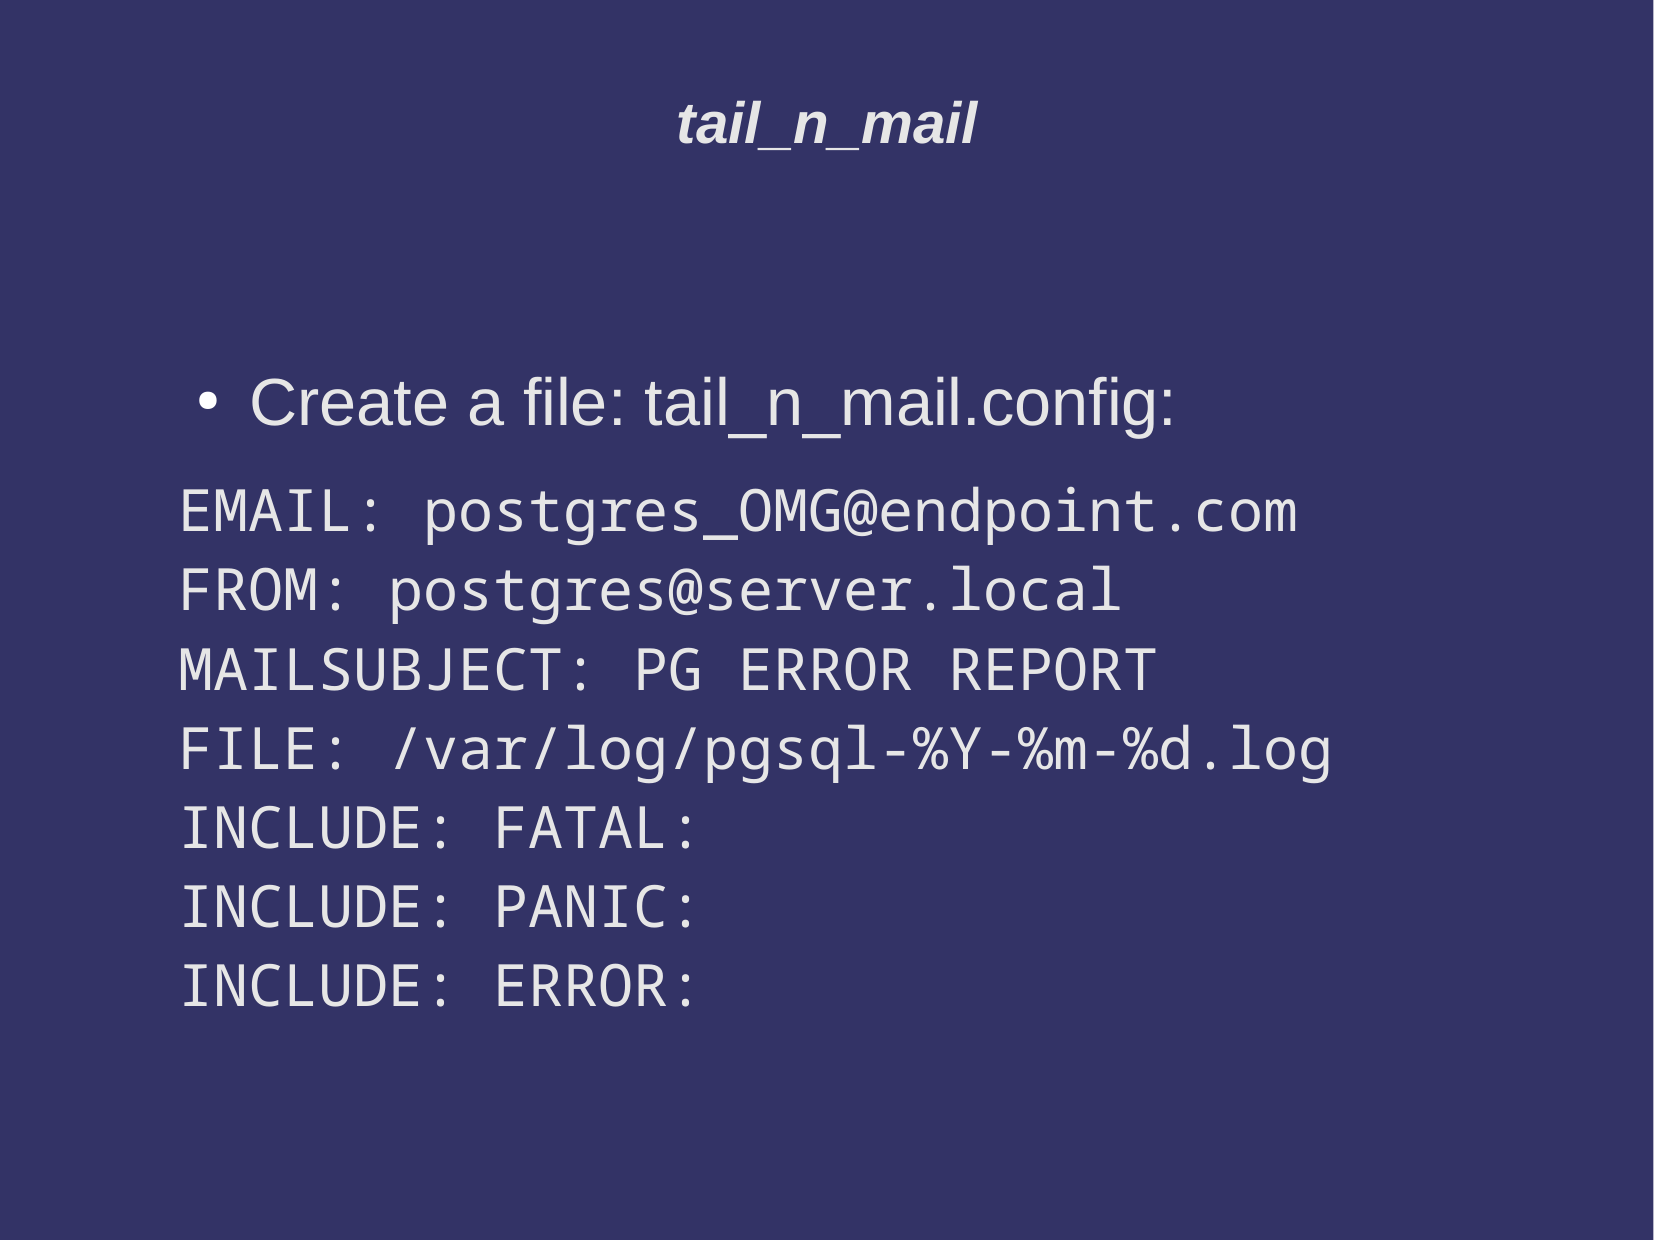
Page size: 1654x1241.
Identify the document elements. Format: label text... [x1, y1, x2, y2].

title tail_n_mail [121, 19, 1534, 227]
list Create a file: tail_n_mail.config: EMAIL: postgres_OMG@endpoint.com FROM: postgres@server.local MAILSUBJECT: PG ERROR REPORT FILE: /var/log/pgsql-%Y-%m-%d.log INCLUDE: FATAL: INCLUDE: PANIC: INCLUDE: ERROR: [178, 364, 1570, 1184]
